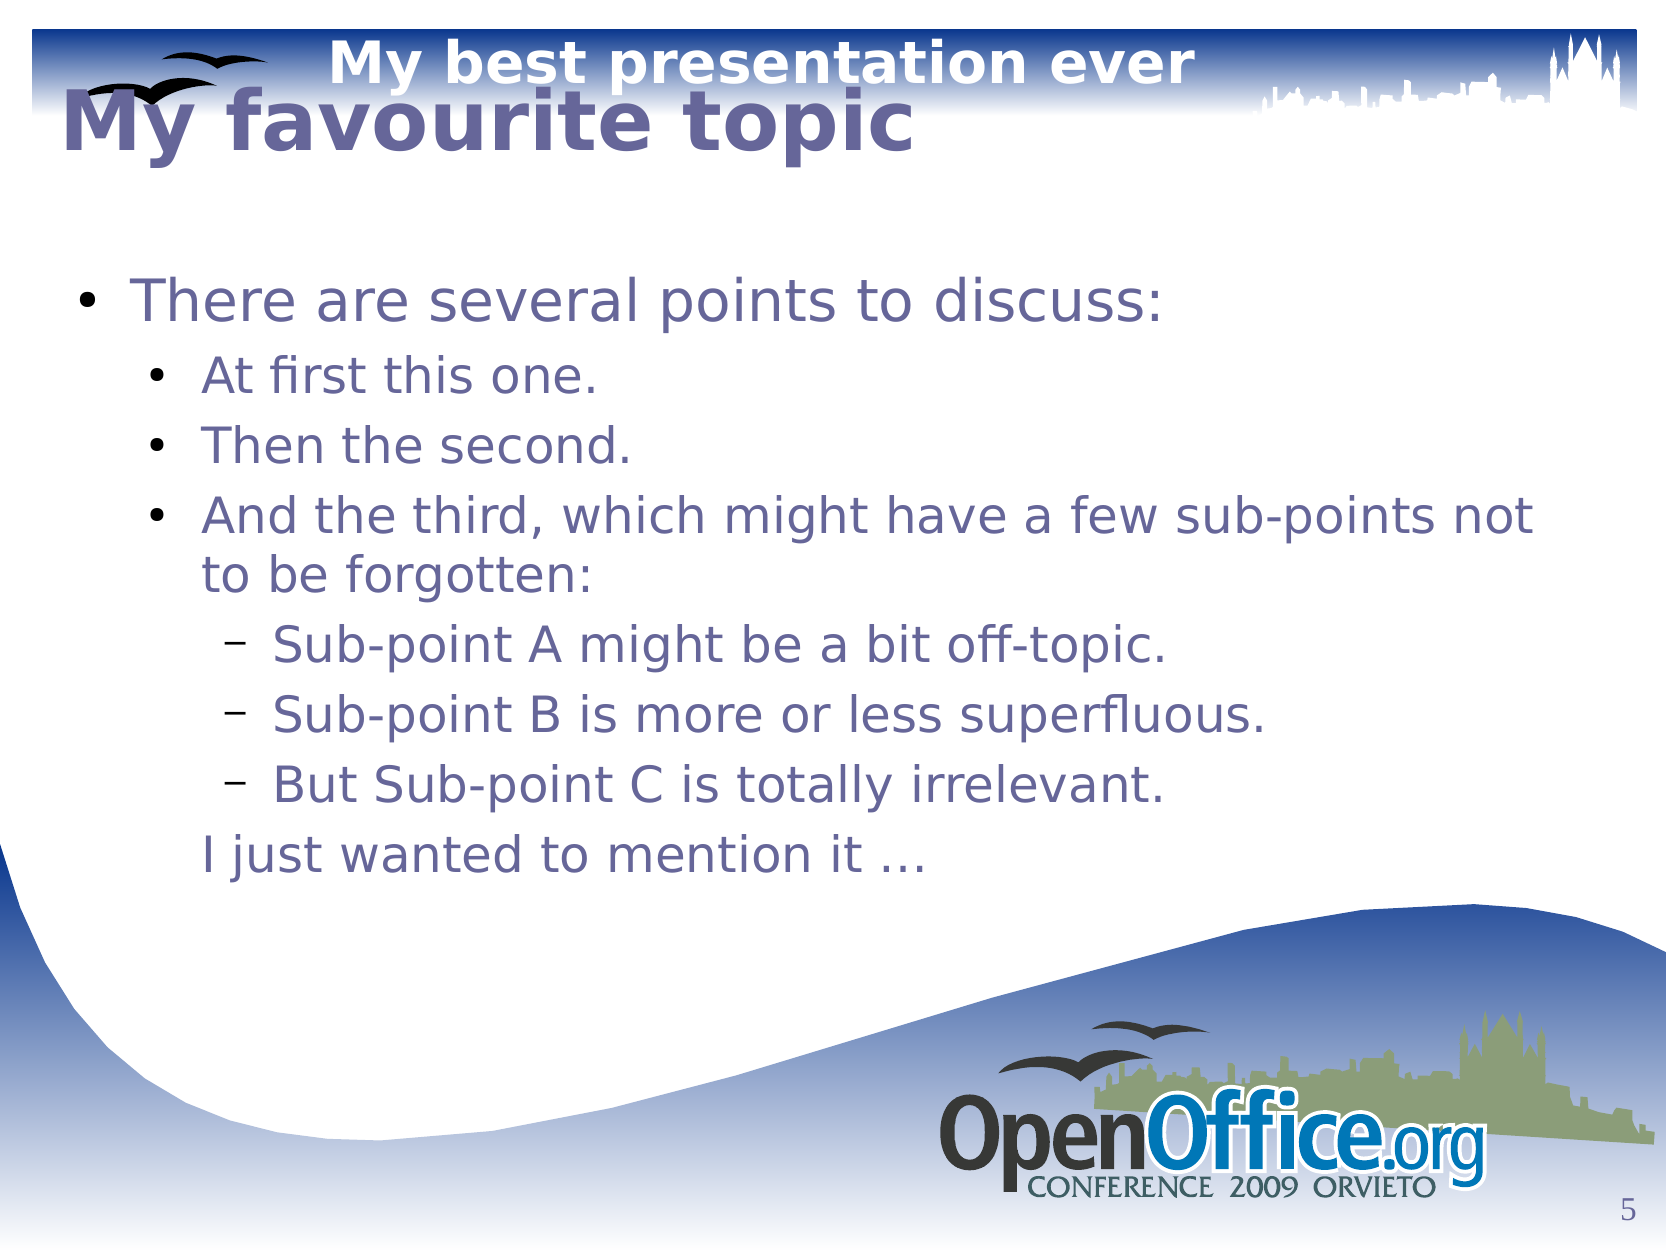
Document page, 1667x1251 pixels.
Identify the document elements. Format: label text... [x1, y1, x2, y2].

title My favourite topic [59, 77, 1637, 176]
list There are several points to discuss: At first this one. Then the second. And the third, which might have a few sub-points not to be forgotten: Sub-point A might be a bit off-topic. Sub-point B is more or less superfluous. But Sub-point C is totally irrelevant. I just wanted to mention it … [59, 267, 1560, 970]
